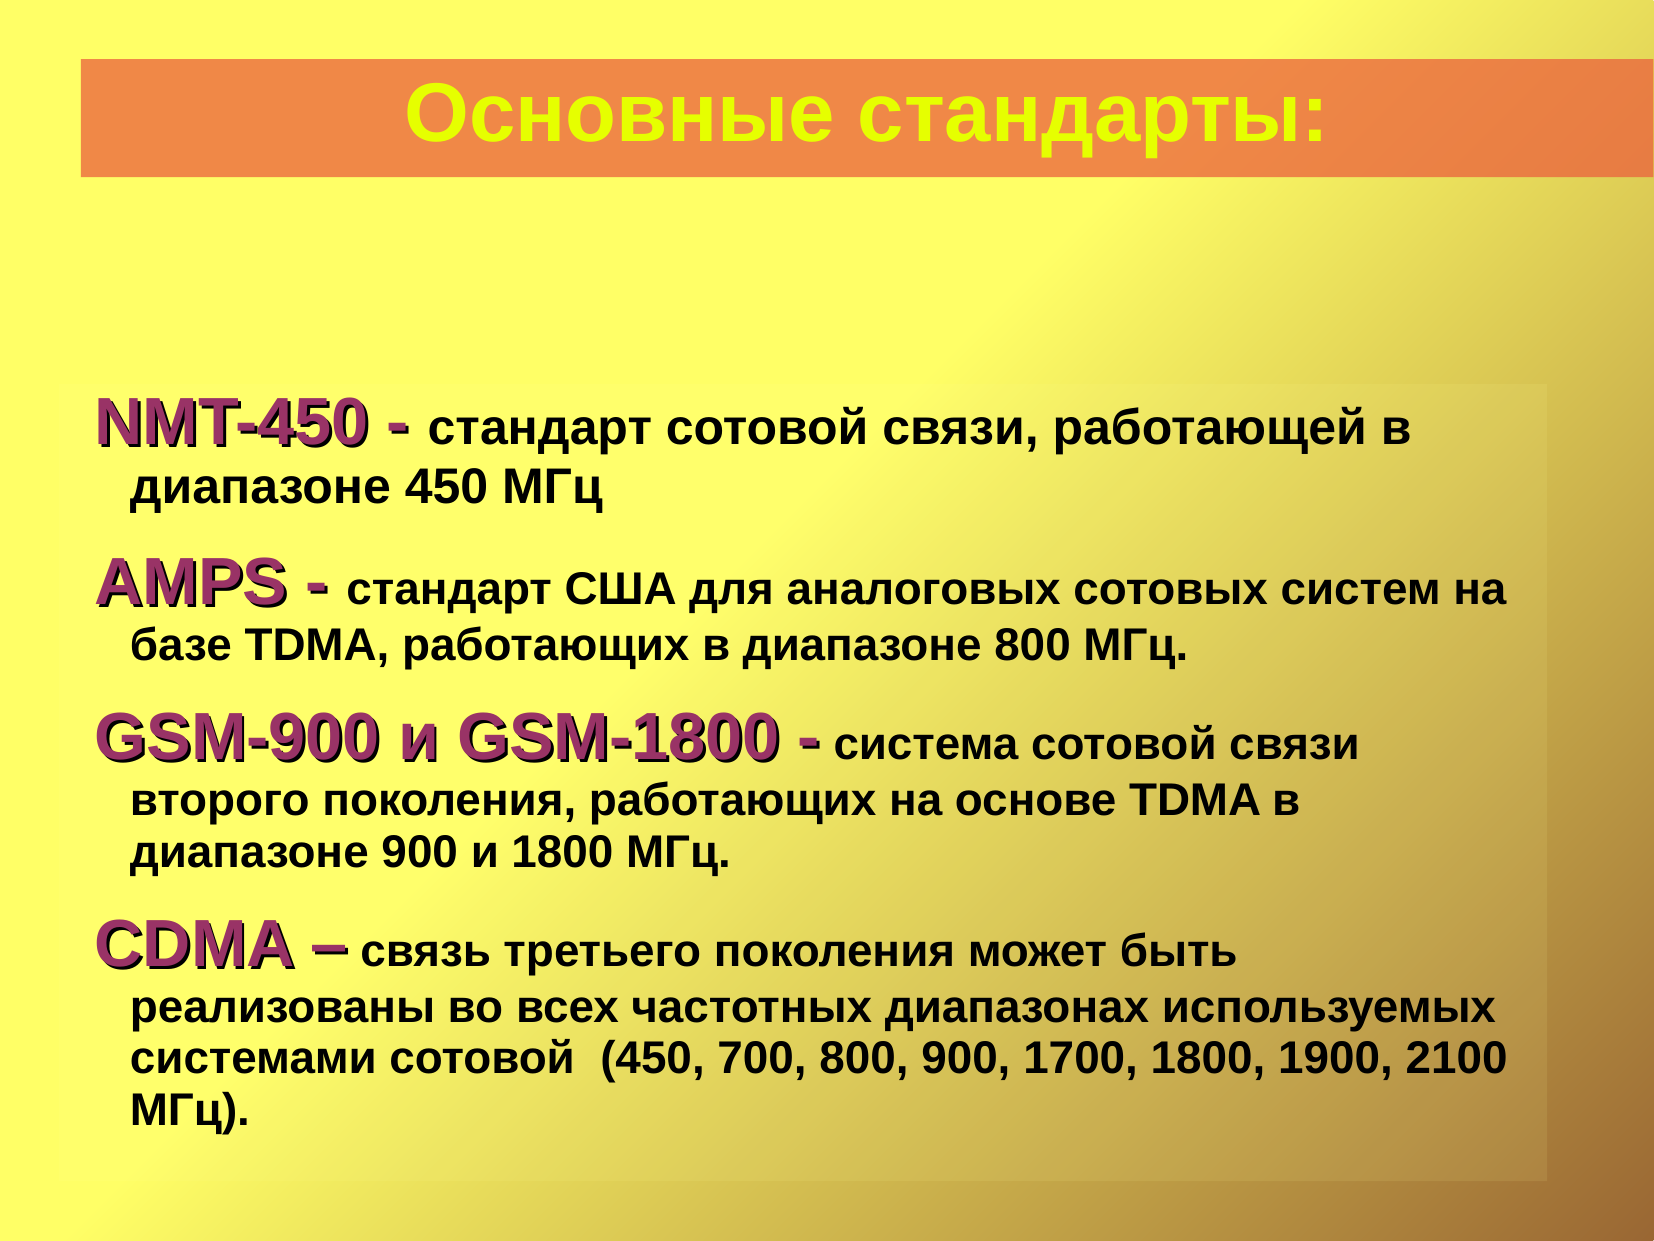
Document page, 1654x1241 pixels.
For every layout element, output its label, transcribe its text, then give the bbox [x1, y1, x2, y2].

list NMT-450 - стандарт сотовой связи, работающей в диапазоне 450 МГц AMPS - стандарт США для аналоговых сотовых систем на базе TDMA, работающих в диапазоне 800 МГц. GSM-900 и GSM-1800 - система сотовой связи второго поколения, работающих на основе TDMA в диапазоне 900 и 1800 МГц. CDMA – связь третьего поколения может быть реализованы во всех частотных диапазонах используемых системами сотовой (450, 700, 800, 900, 1700, 1800, 1900, 2100 МГц). [59, 383, 1548, 1182]
text_box Основные стандарты: [80, 59, 1654, 178]
